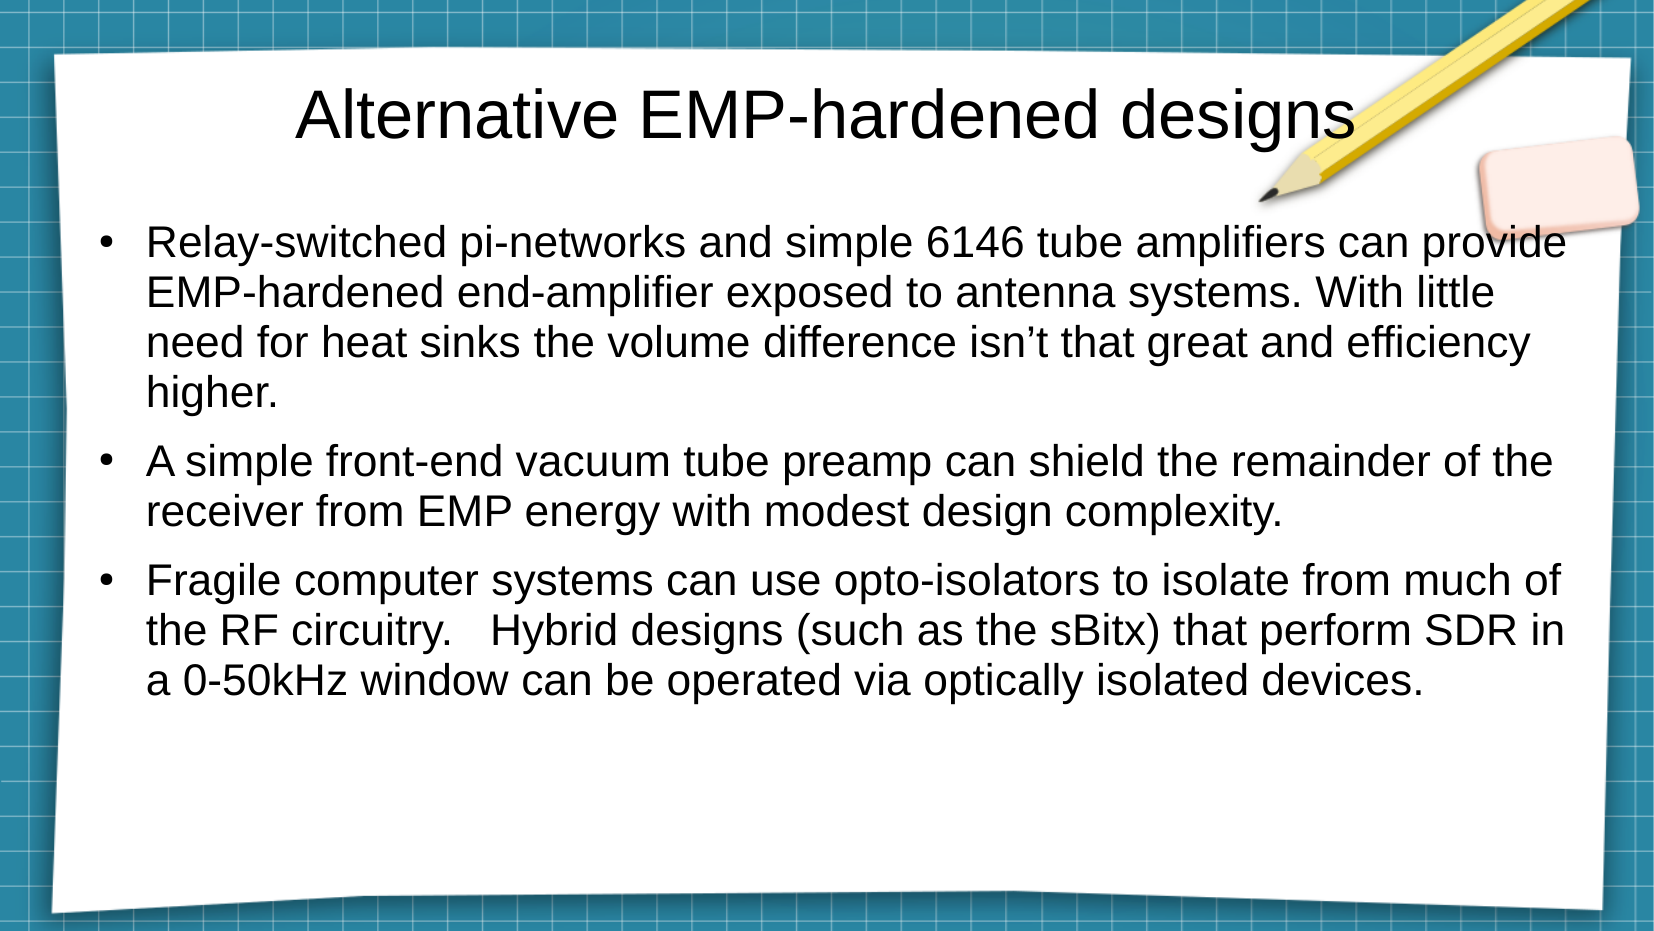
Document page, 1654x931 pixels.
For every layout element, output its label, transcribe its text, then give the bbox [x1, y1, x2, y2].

title Alternative EMP-hardened designs [82, 37, 1571, 193]
picture [0, 0, 1654, 931]
list Relay-switched pi-networks and simple 6146 tube amplifiers can provide EMP-hardened end-amplifier exposed to antenna systems. With little need for heat sinks the volume difference isn’t that great and efficiency higher. A simple front-end vacuum tube preamp can shield the remainder of the receiver from EMP energy with modest design complexity. Fragile computer systems can use opto-isolators to isolate from much of the RF circuitry. Hybrid designs (such as the sBitx) that perform SDR in a 0-50kHz window can be operated via optically isolated devices. [82, 217, 1571, 758]
